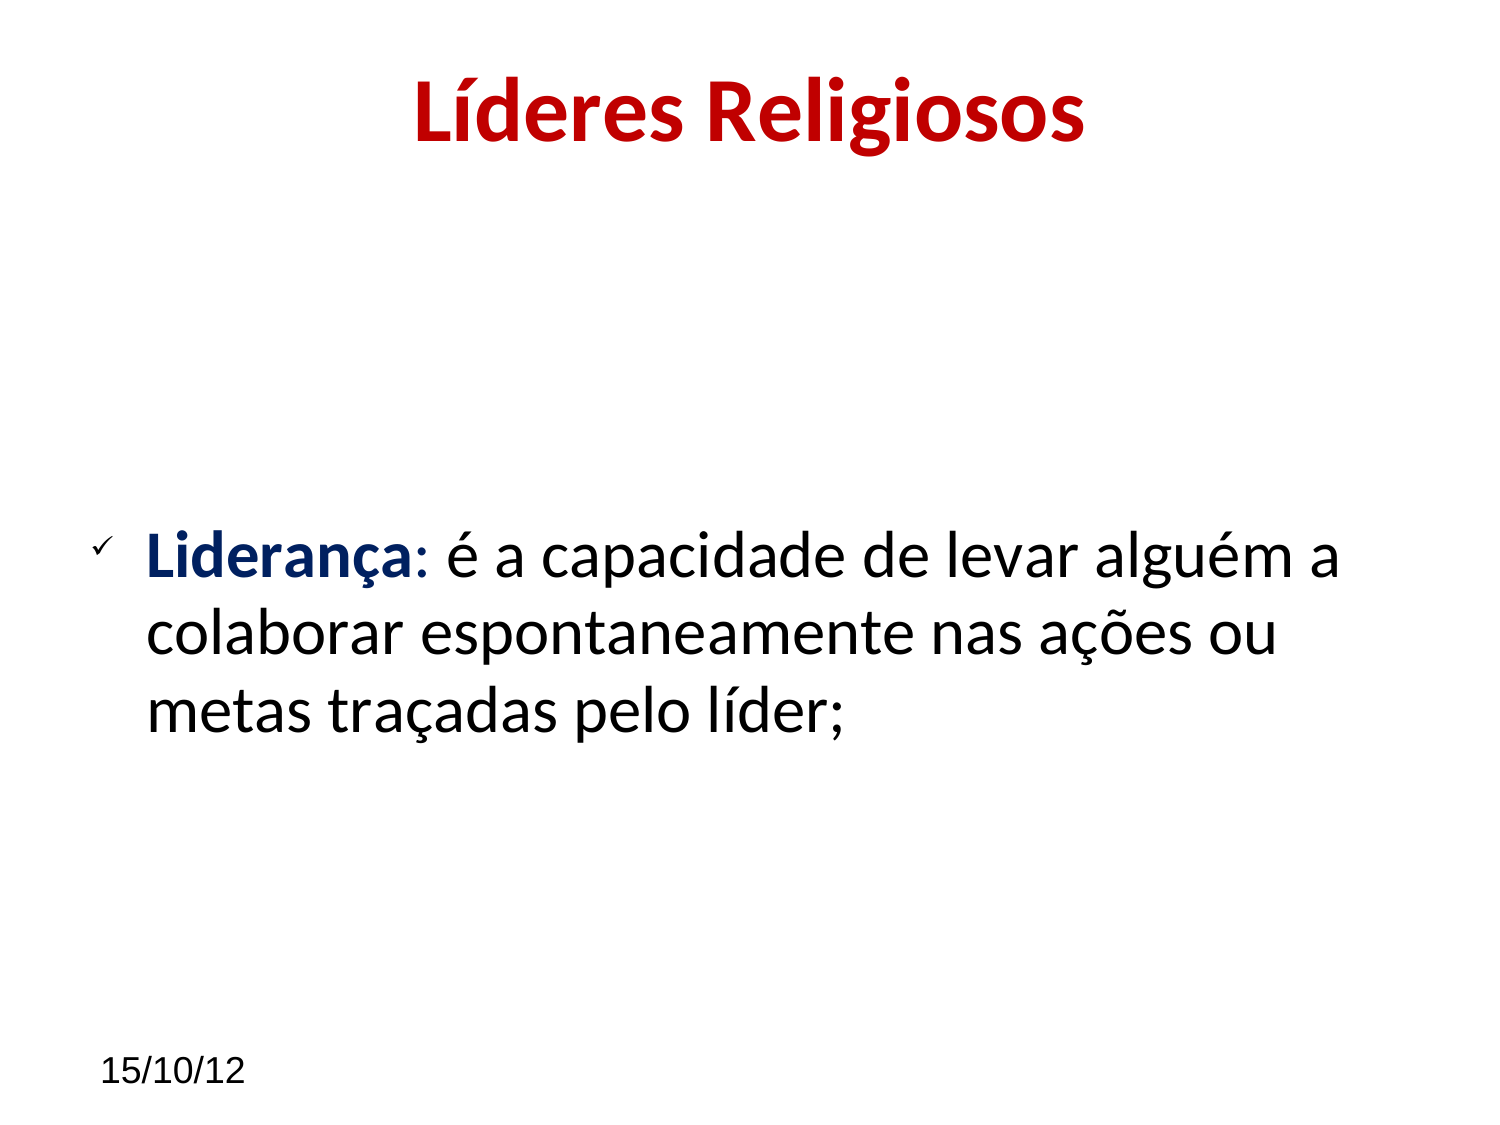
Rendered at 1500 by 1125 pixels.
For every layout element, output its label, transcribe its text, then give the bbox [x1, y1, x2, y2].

text_box Liderança: é a capacidade de levar alguém a colaborar espontaneamente nas ações ou metas traçadas pelo líder; [75, 262, 1426, 1005]
title Líderes Religiosos [75, 45, 1426, 233]
